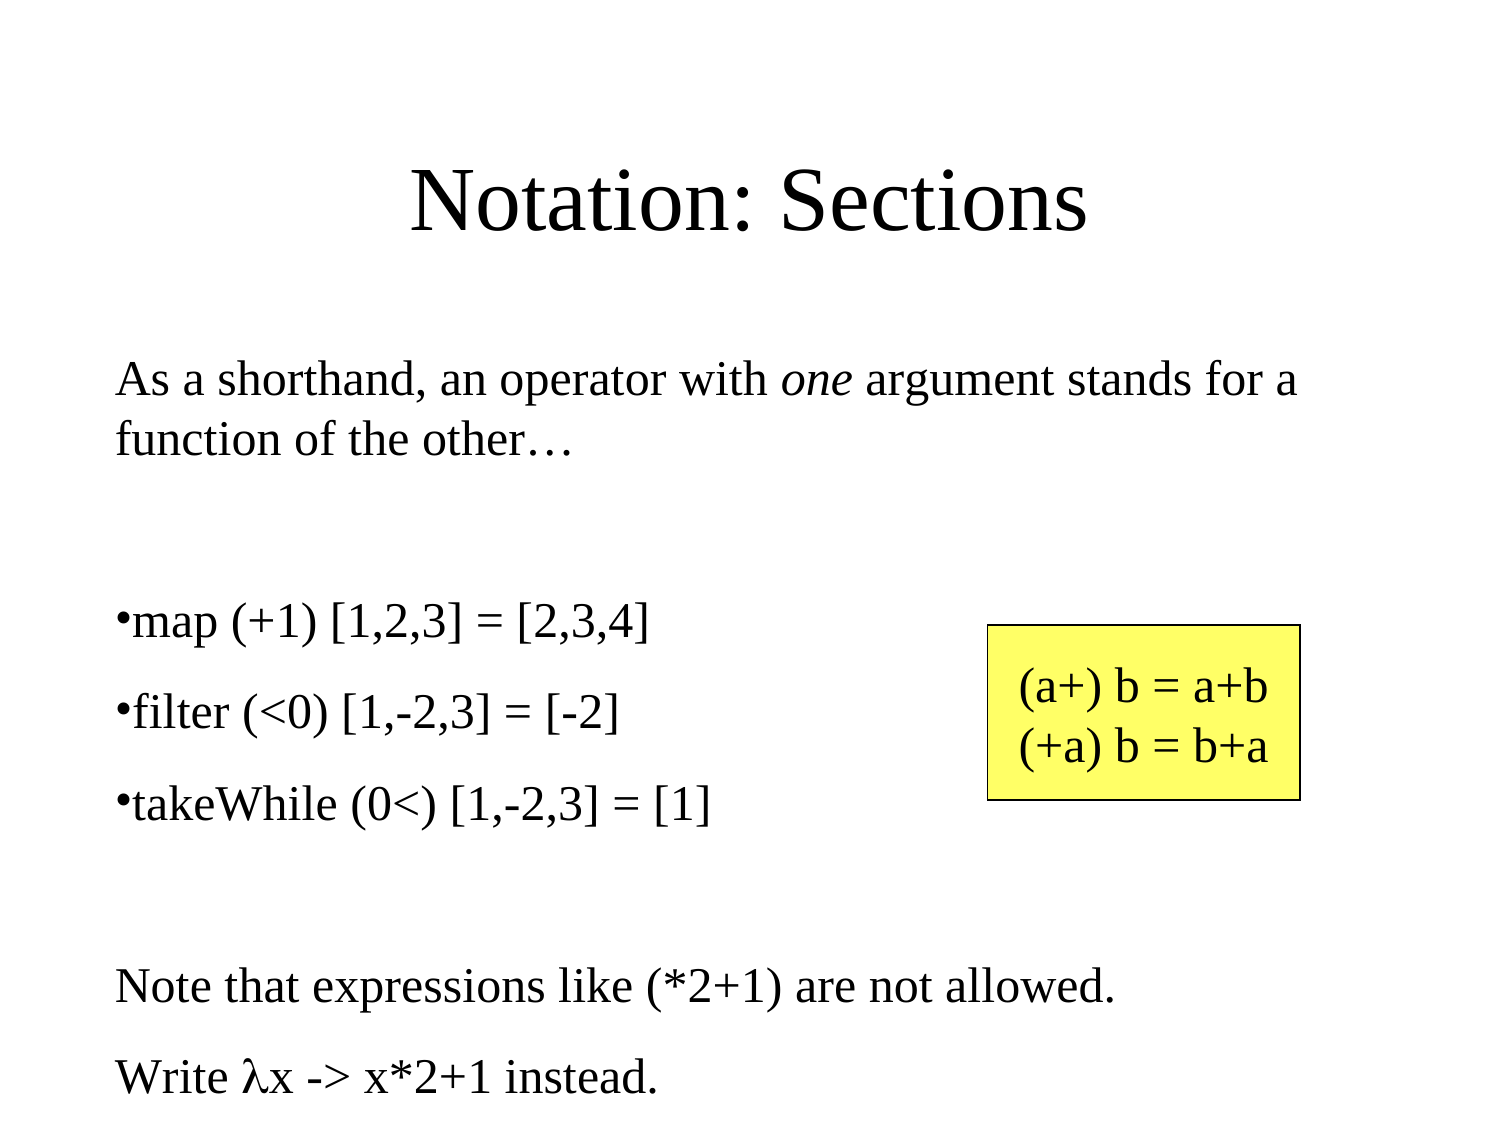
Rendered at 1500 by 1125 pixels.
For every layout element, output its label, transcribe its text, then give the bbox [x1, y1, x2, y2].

title Notation: Sections [112, 99, 1388, 288]
text_box (a+) b = a+b (+a) b = b+a [987, 624, 1300, 801]
text_box As a shorthand, an operator with one argument stands for a function of the other… map (+1) [1,2,3] = [2,3,4] filter (<0) [1,-2,3] = [-2] takeWhile (0<) [1,-2,3] = [1] Note that expressions like (*2+1) are not allowed. Write x -> x*2+1 instead. [99, 337, 1401, 1112]
